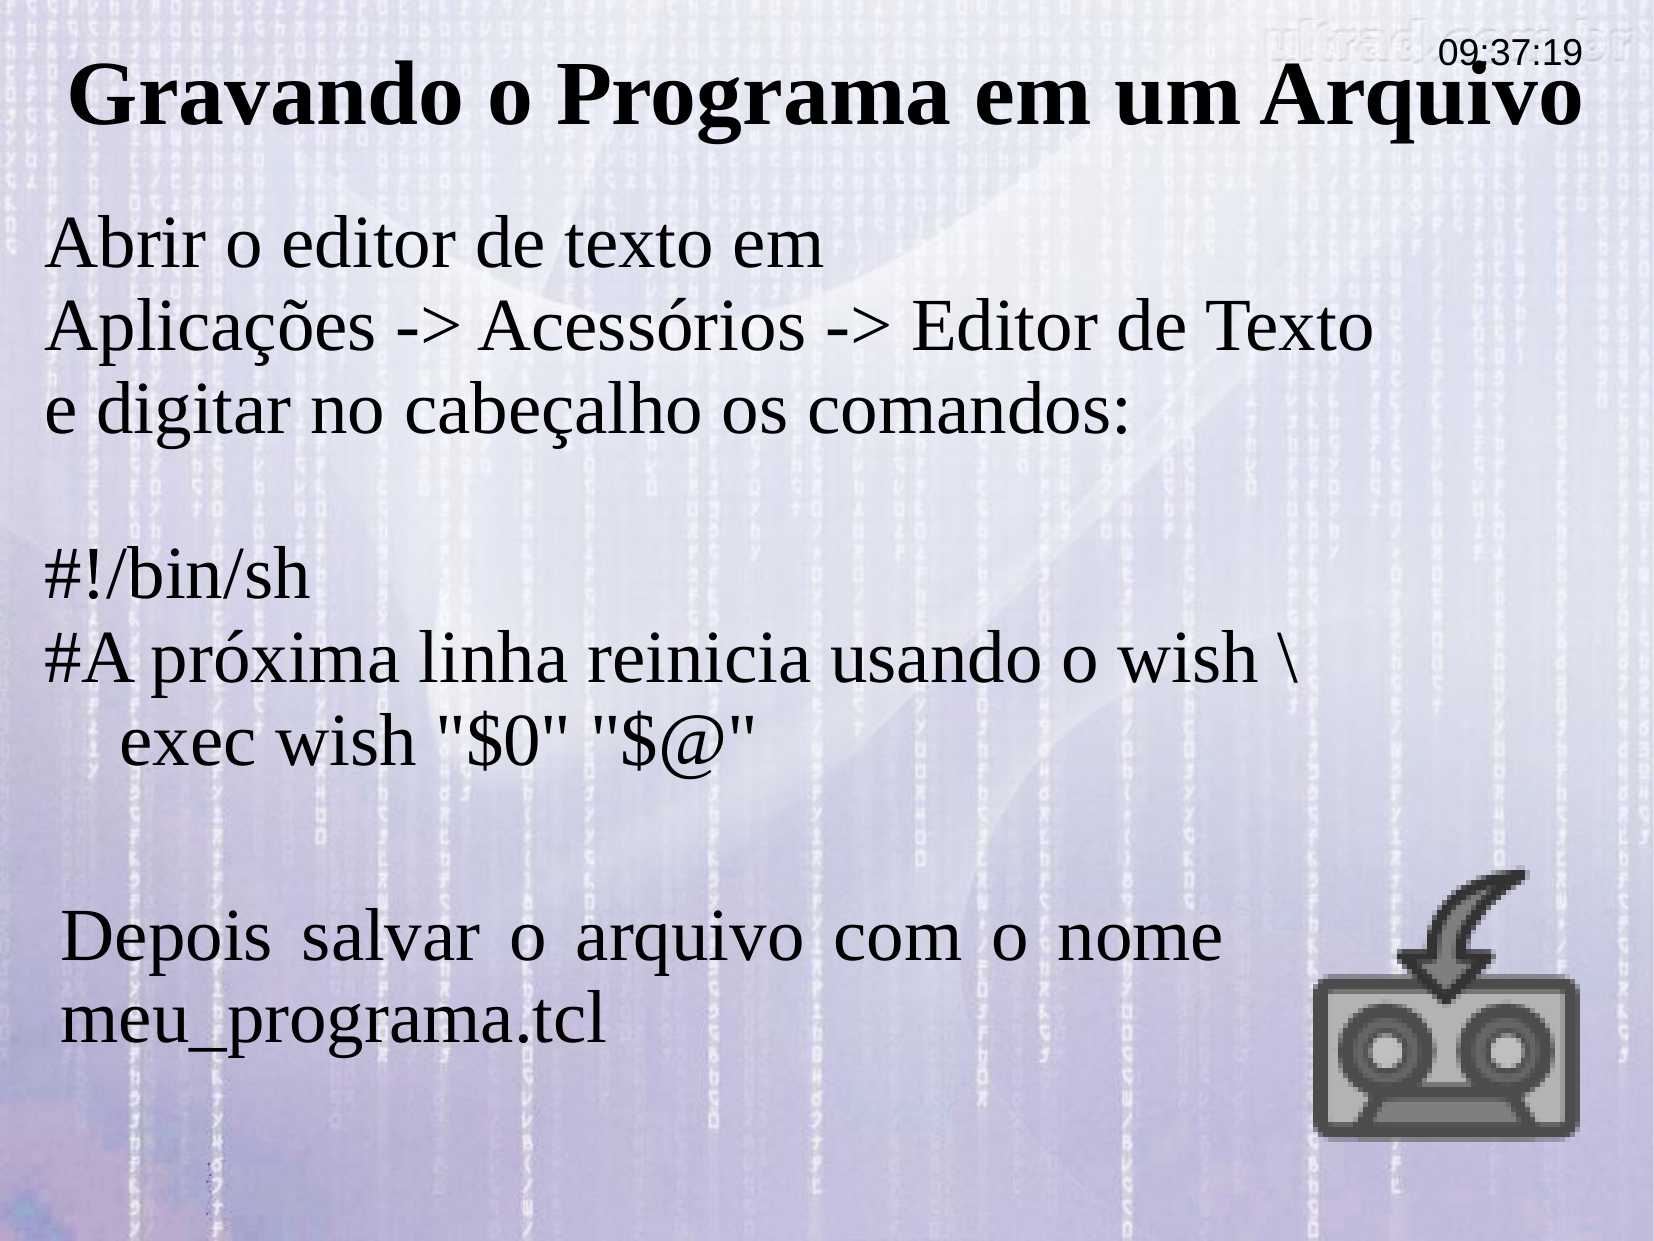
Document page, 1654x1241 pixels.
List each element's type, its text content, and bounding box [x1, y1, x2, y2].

text_box Gravando o Programa em um Arquivo [29, 35, 1625, 171]
picture [0, 0, 1654, 1241]
text_box Abrir o editor de texto em Aplicações -> Acessórios -> Editor de Texto e digitar no cabeçalho os comandos: #!/bin/sh #A próxima linha reinicia usando o wish \ exec wish "$0" "$@" [29, 193, 1625, 935]
text_box Depois salvar o arquivo com o nome meu_programa.tcl [45, 885, 1241, 1083]
text_box 10:08:44 [1423, 23, 1631, 94]
